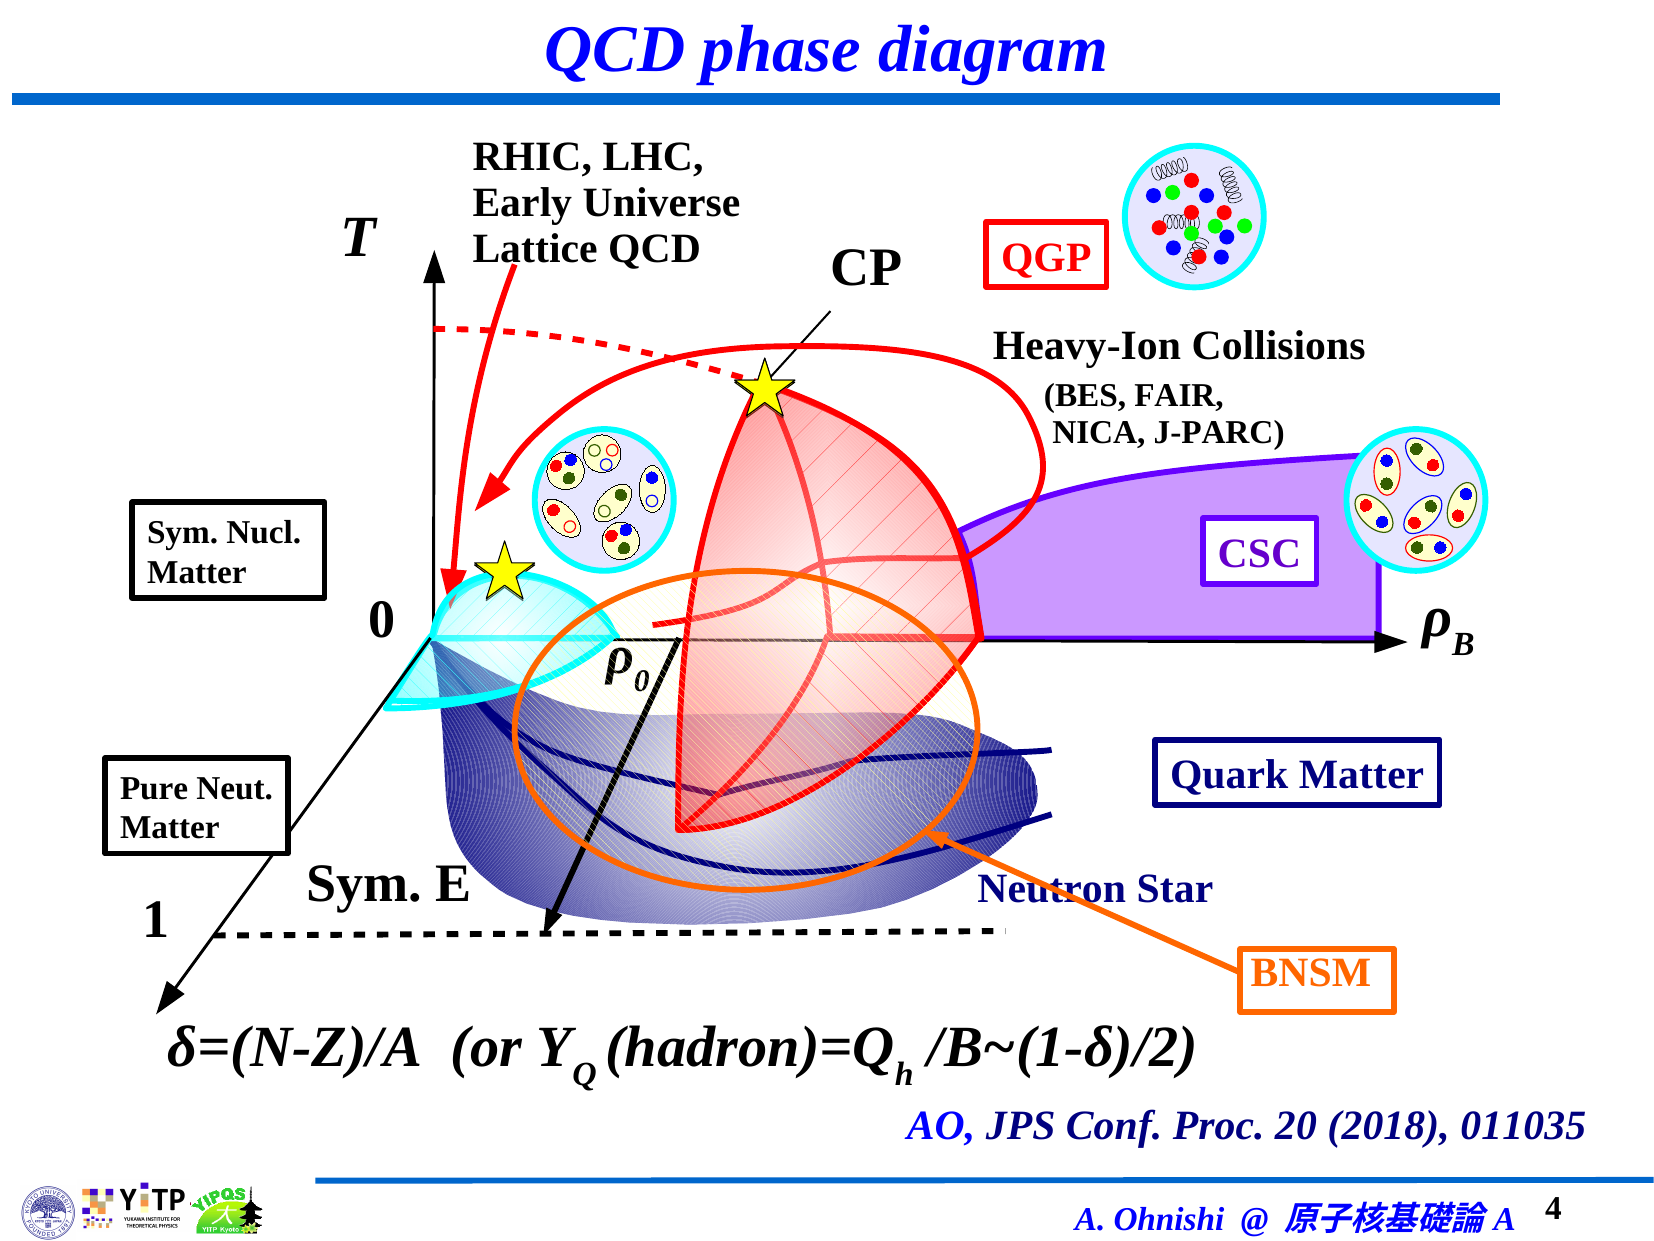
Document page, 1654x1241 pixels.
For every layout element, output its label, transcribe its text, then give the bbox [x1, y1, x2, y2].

picture [77, 1179, 263, 1234]
text_box QGP [986, 221, 1107, 288]
text_box [965, 827, 1023, 857]
text_box 0 [368, 589, 408, 677]
picture [20, 1185, 76, 1241]
text_box RHIC, LHC, Early Universe Lattice QCD [472, 132, 756, 322]
text_box [385, 358, 1486, 925]
text_box Quark Matter [1155, 739, 1440, 806]
text_box δ=(N-Z)/A (or YQ (hadron)=Qh /B~(1-δ)/2) [167, 1014, 1200, 1127]
text_box (BES, FAIR, NICA, J-PARC) [1043, 377, 1394, 483]
text_box Neutron Star [977, 864, 1138, 931]
text_box Sym. Nucl. Matter [132, 502, 325, 598]
text_box Heavy-Ion Collisions [992, 322, 1524, 389]
text_box CP [830, 236, 1174, 325]
text_box BNSM [1240, 948, 1394, 1012]
text_box [1124, 145, 1264, 288]
text_box [958, 502, 1028, 553]
text_box T [340, 200, 414, 334]
text_box CSC [1203, 518, 1317, 584]
text_box 1 [142, 889, 182, 998]
title QCD phase diagram [0, 0, 1654, 99]
text_box AO, JPS Conf. Proc. 20 (2018), 011035 [885, 1102, 1642, 1165]
text_box Sym. E [306, 853, 485, 942]
text_box Pure Neut. Matter [105, 758, 288, 854]
text_box ρB [1422, 584, 1522, 697]
text_box Neutron Star [1008, 864, 1313, 931]
text_box [534, 429, 674, 571]
